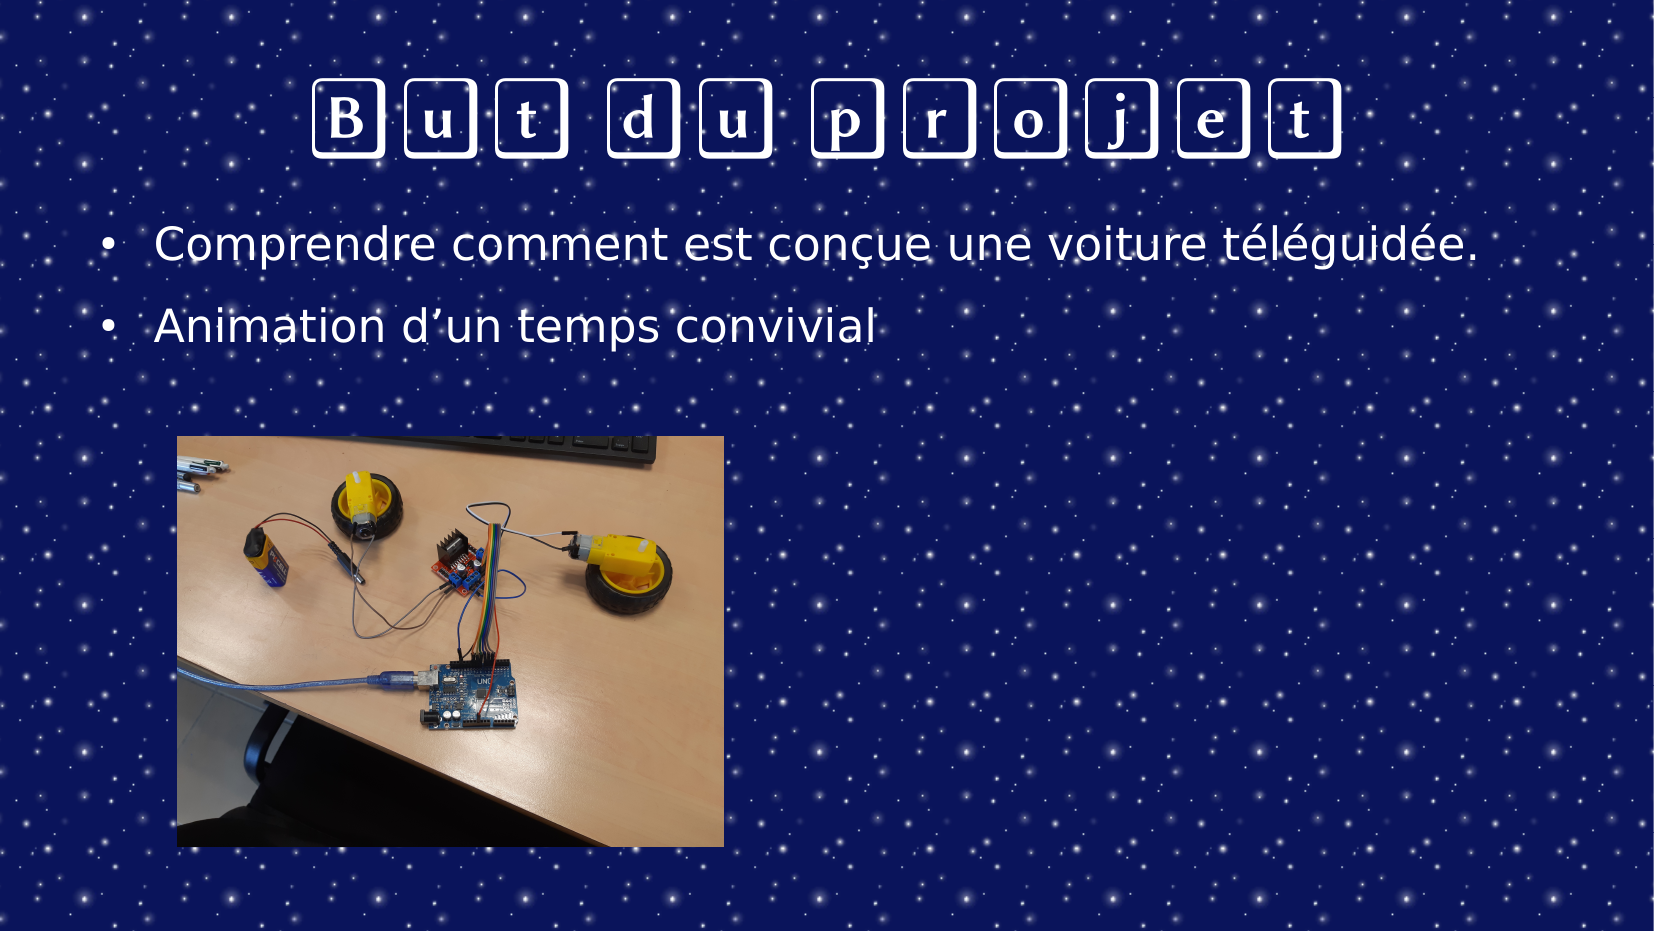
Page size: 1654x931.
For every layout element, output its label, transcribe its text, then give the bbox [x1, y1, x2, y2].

title But du projet [82, 37, 1571, 193]
list Comprendre comment est conçue une voiture téléguidée. Animation d’un temps convivial [82, 217, 1571, 758]
picture [0, 0, 1654, 931]
